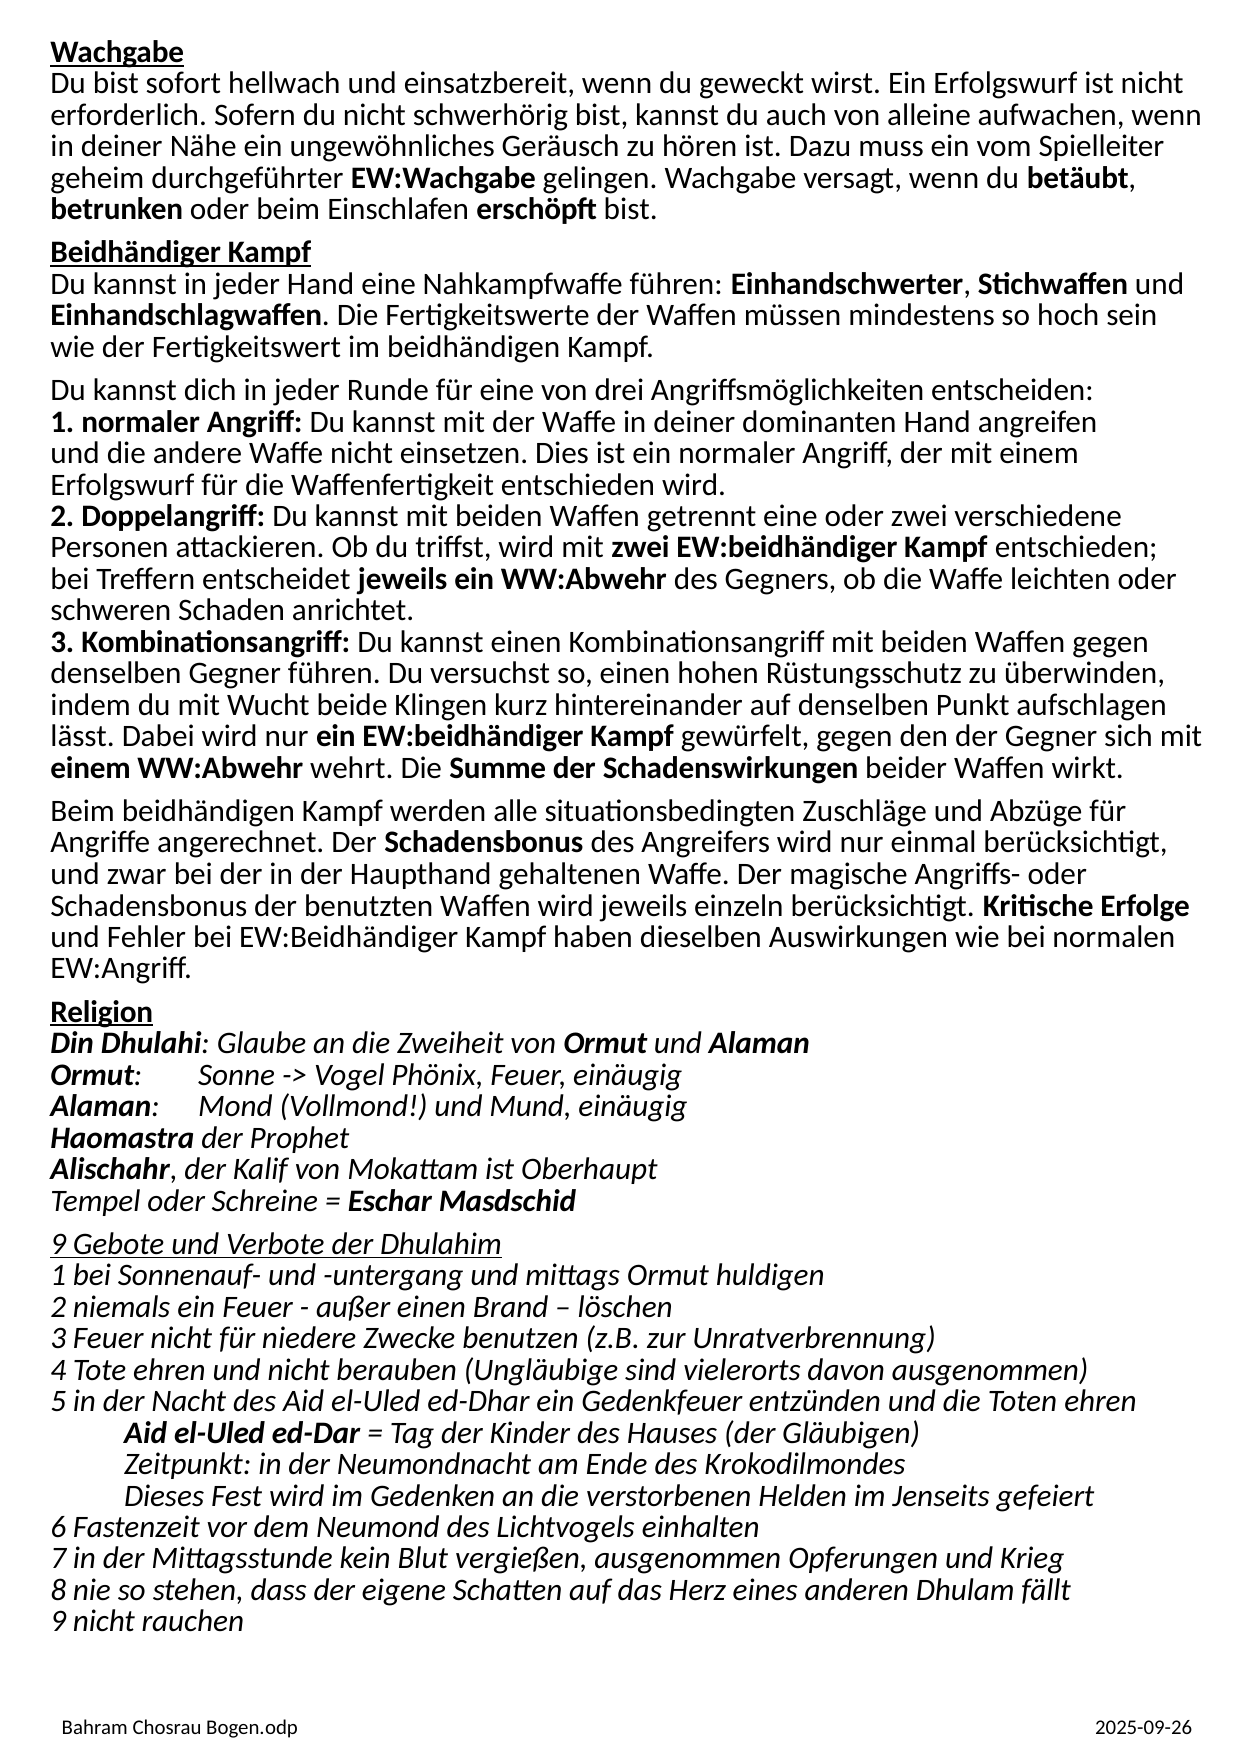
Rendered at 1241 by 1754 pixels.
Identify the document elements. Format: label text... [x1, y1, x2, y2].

text_box Wachgabe Du bist sofort hellwach und einsatzbereit, wenn du geweckt wirst. Ein Erfolgswurf ist nicht erforderlich. Sofern du nicht schwerhörig bist, kannst du auch von alleine aufwachen, wenn in deiner Nähe ein ungewöhnliches Geräusch zu hören ist. Dazu muss ein vom Spielleiter geheim durchgeführter EW:Wachgabe gelingen. Wachgabe versagt, wenn du betäubt, betrunken oder beim Einschlafen erschöpft bist. Beidhändiger Kampf Du kannst in jeder Hand eine Nahkampfwaffe führen: Einhandschwerter, Stichwaffen und Einhandschlagwaffen. Die Fertigkeitswerte der Waffen müssen mindestens so hoch sein wie der Fertigkeitswert im beidhändigen Kampf. Du kannst dich in jeder Runde für eine von drei Angriffsmöglichkeiten entscheiden: 1. normaler Angriff: Du kannst mit der Waffe in deiner dominanten Hand angreifen und die andere Waffe nicht einsetzen. Dies ist ein normaler Angriff, der mit einem Erfolgswurf für die Waffenfertigkeit entschieden wird. 2. Doppelangriff: Du kannst mit beiden Waffen getrennt eine oder zwei verschiedene Personen attackieren. Ob du triffst, wird mit zwei EW:beidhändiger Kampf entschieden; bei Treffern entscheidet jeweils ein WW:Abwehr des Gegners, ob die Waffe leichten oder schweren Schaden anrichtet. 3. Kombinationsangriff: Du kannst einen Kombinationsangriff mit beiden Waffen gegen denselben Gegner führen. Du versuchst so, einen hohen Rüstungsschutz zu überwinden, indem du mit Wucht beide Klingen kurz hintereinander auf denselben Punkt aufschlagen lässt. Dabei wird nur ein EW:beidhändiger Kampf gewürfelt, gegen den der Gegner sich mit einem WW:Abwehr wehrt. Die Summe der Schadenswirkungen beider Waffen wirkt. Beim beidhändigen Kampf werden alle situationsbedingten Zuschläge und Abzüge für Angriffe angerechnet. Der Schadensbonus des Angreifers wird nur einmal berücksichtigt, und zwar bei der in der Haupthand gehaltenen Waffe. Der magische Angriffs- oder Schadensbonus der benutzten Waffen wird jeweils einzeln berücksichtigt. Kritische Erfolge und Fehler bei EW:Beidhändiger Kampf haben dieselben Auswirkungen wie bei normalen EW:Angriff. Religion Din Dhulahi: Glaube an die Zweiheit von Ormut und Alaman Ormut: Sonne -> Vogel Phönix, Feuer, einäugig Alaman: Mond (Vollmond!) und Mund, einäugig Haomastra der Prophet Alischahr, der Kalif von Mokattam ist Oberhaupt Tempel oder Schreine = Eschar Masdschid 9 Gebote und Verbote der Dhulahim 1 bei Sonnenauf- und -untergang und mittags Ormut huldigen 2 niemals ein Feuer - außer einen Brand – löschen 3 Feuer nicht für niedere Zwecke benutzen (z.B. zur Unratverbrennung) 4 Tote ehren und nicht berauben (Ungläubige sind vielerorts davon ausgenommen) 5 in der Nacht des Aid el-Uled ed-Dhar ein Gedenkfeuer entzünden und die Toten ehren Aid el-Uled ed-Dar = Tag der Kinder des Hauses (der Gläubigen) Zeitpunkt: in der Neumondnacht am Ende des Krokodilmondes Dieses Fest wird im Gedenken an die verstorbenen Helden im Jenseits gefeiert 6 Fastenzeit vor dem Neumond des Lichtvogels einhalten 7 in der Mittagsstunde kein Blut vergießen, ausgenommen Opferungen und Krieg 8 nie so stehen, dass der eigene Schatten auf das Herz eines anderen Dhulam fällt 9 nicht rauchen Bahram Chosrau Bogen.odp 2025-09-26 [29, 31, 1225, 1735]
